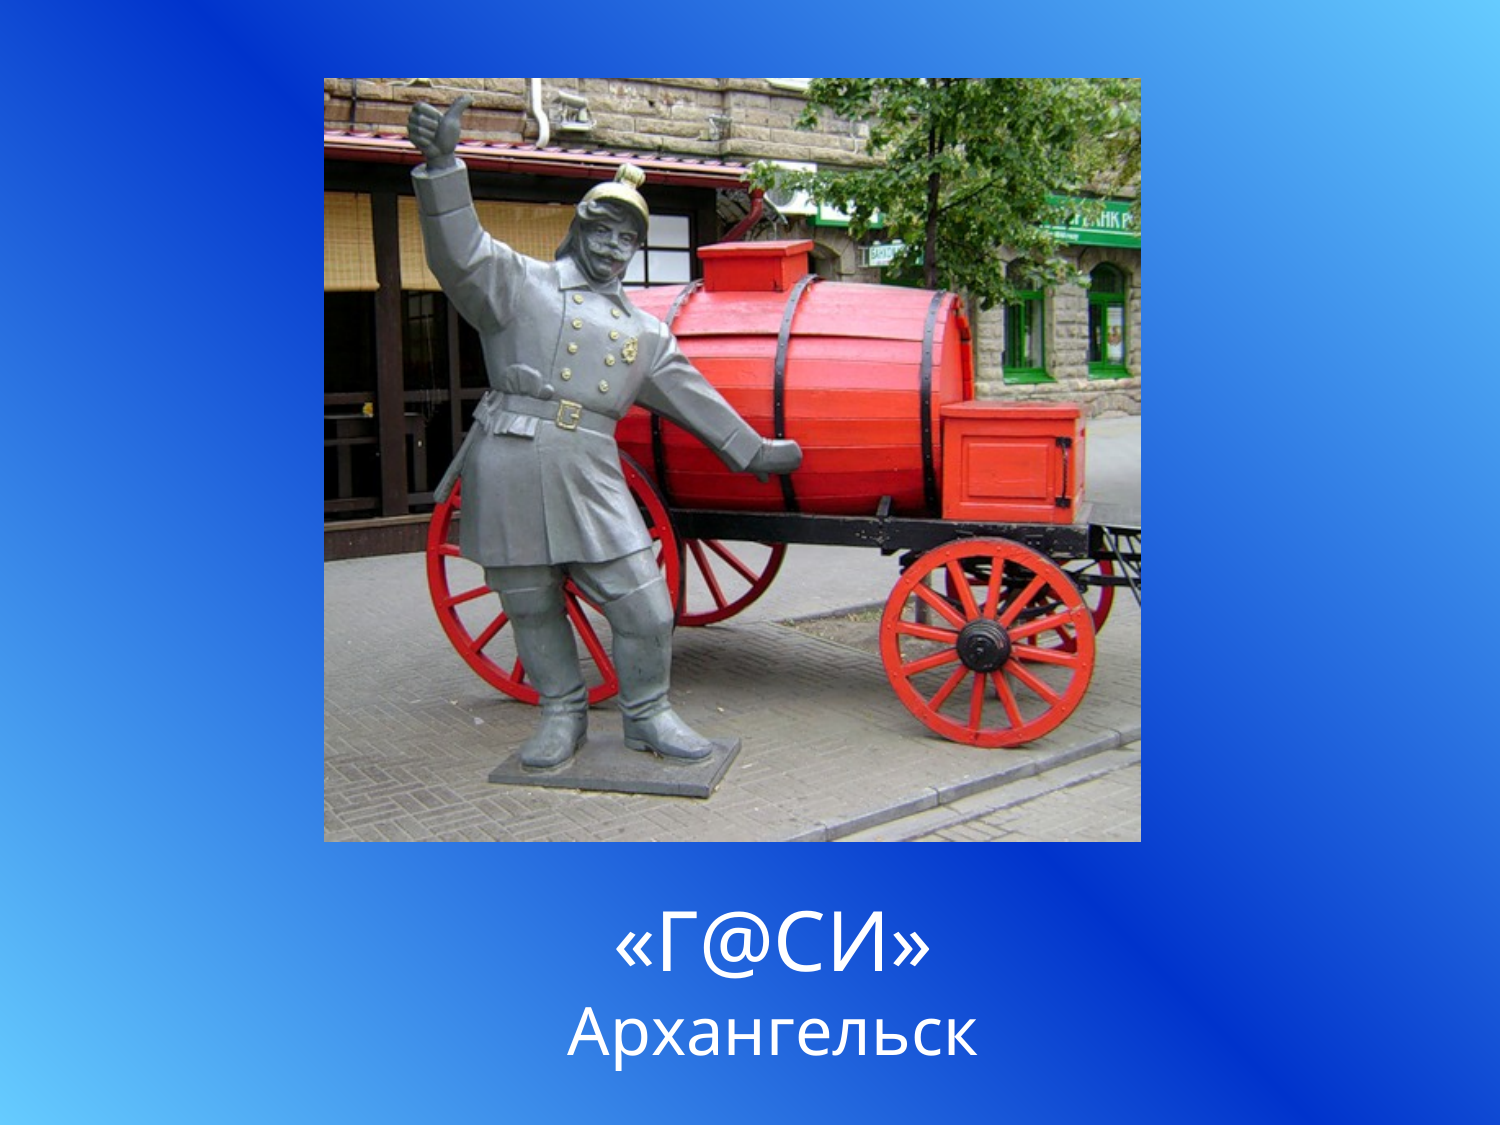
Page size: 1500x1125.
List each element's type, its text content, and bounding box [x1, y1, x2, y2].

text_box «Г@СИ» Архангельск [135, 857, 1411, 1099]
picture [324, 78, 1141, 842]
